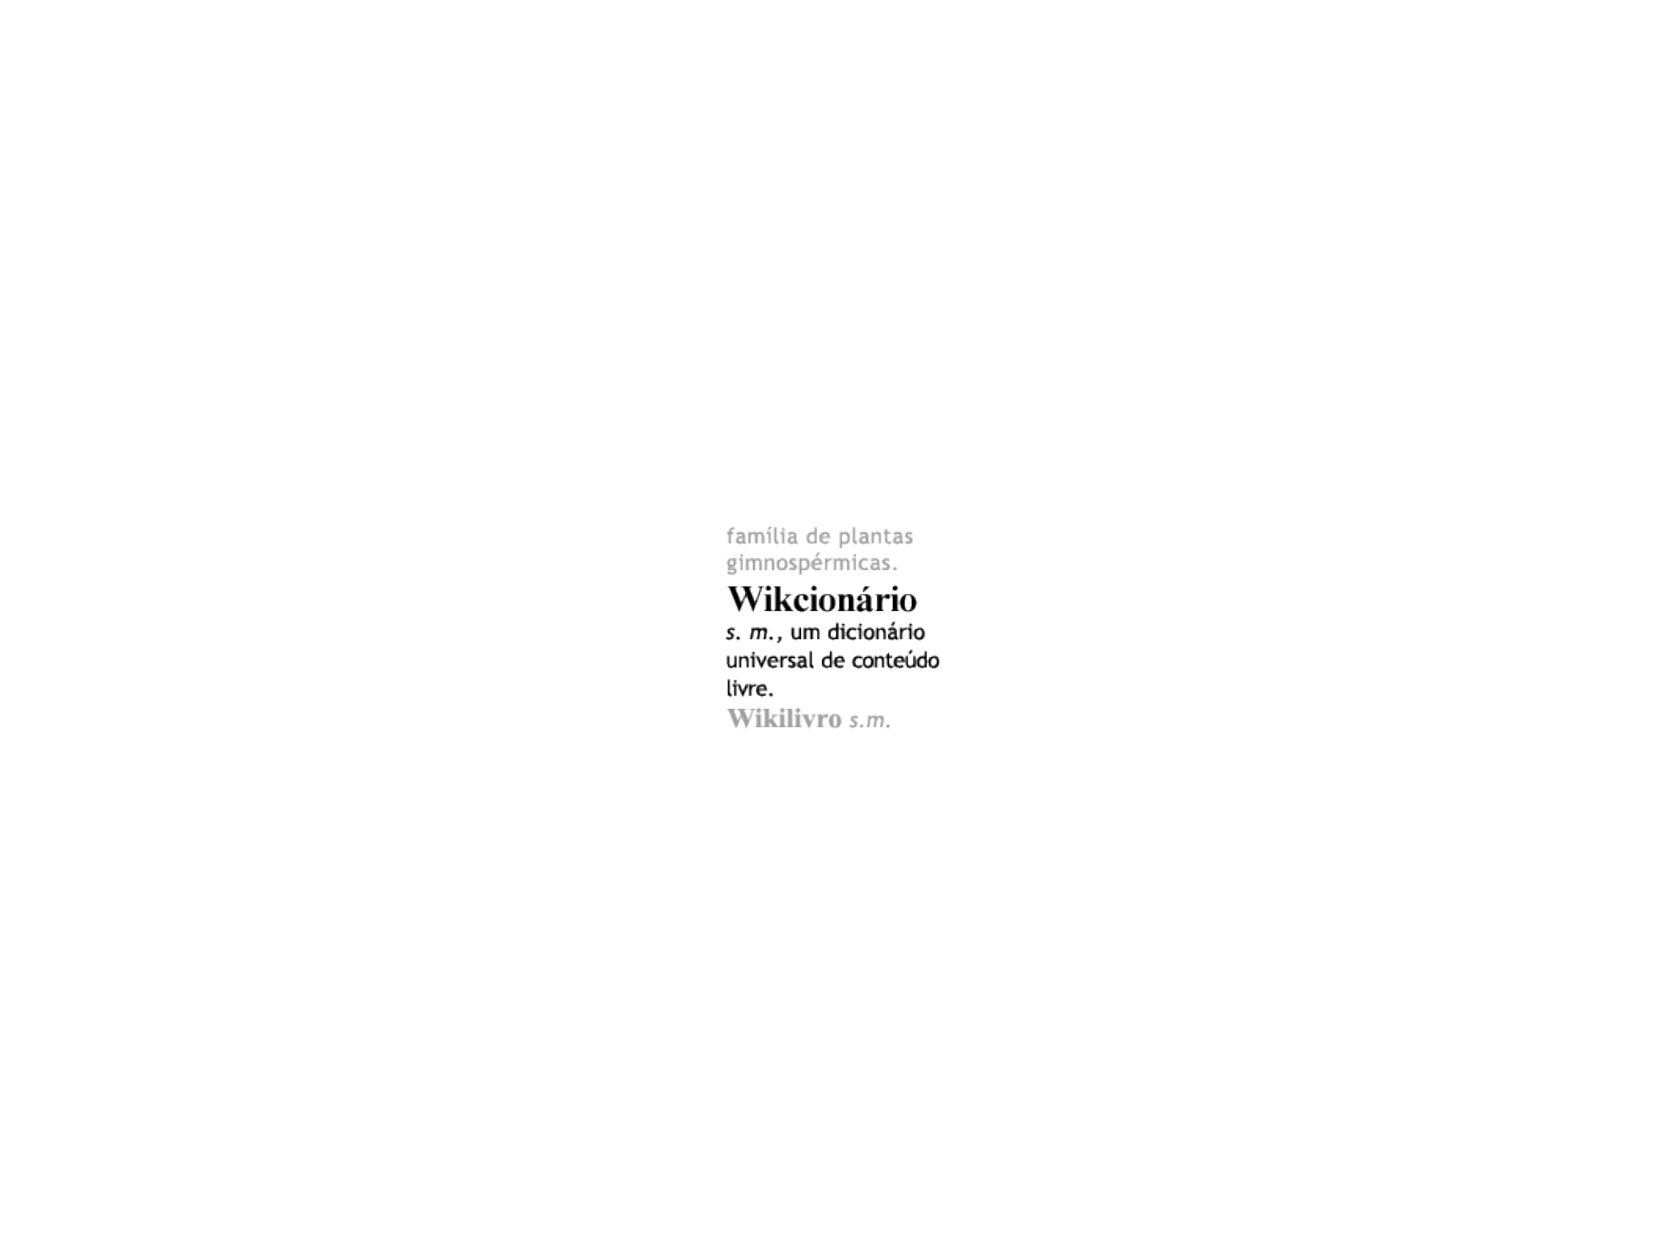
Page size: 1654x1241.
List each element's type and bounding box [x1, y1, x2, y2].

picture [723, 522, 943, 734]
